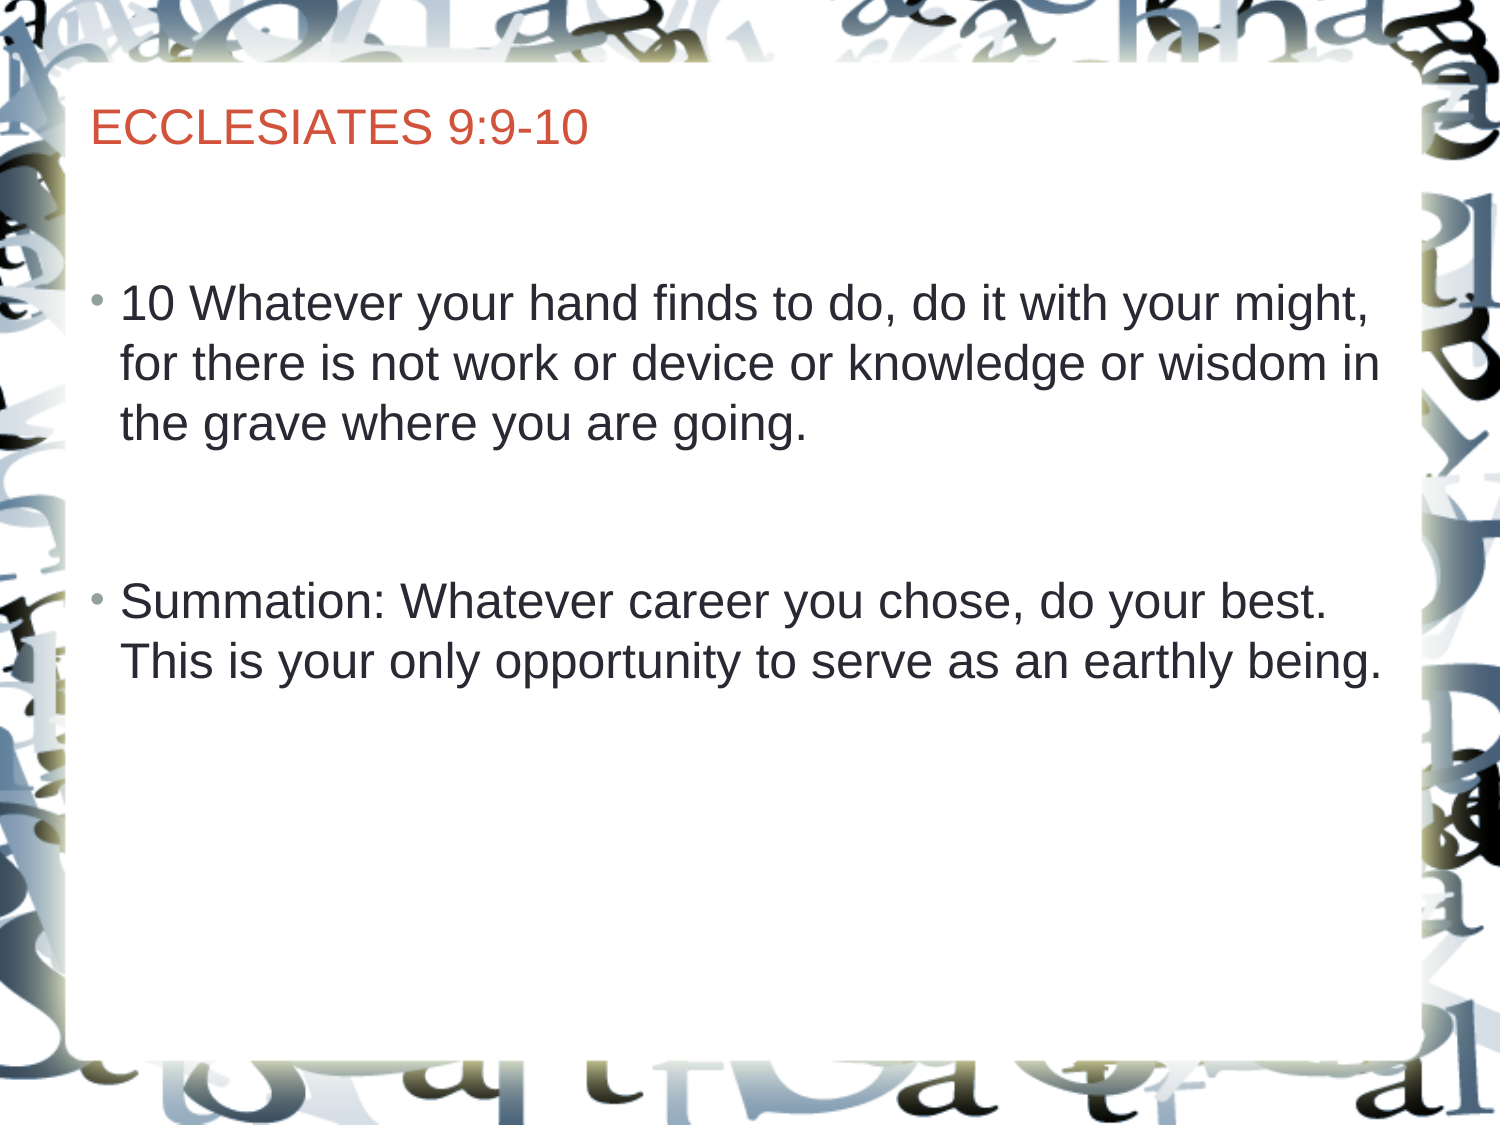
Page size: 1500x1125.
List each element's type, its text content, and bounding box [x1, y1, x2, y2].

title ECCLESIATES 9:9-10 [75, 87, 1425, 250]
picture [0, 0, 1500, 1125]
list 10 Whatever your hand finds to do, do it with your might, for there is not work or device or knowledge or wisdom in the grave where you are going. Summation: Whatever career you chose, do your best. This is your only opportunity to serve as an earthly being. [75, 262, 1425, 1063]
